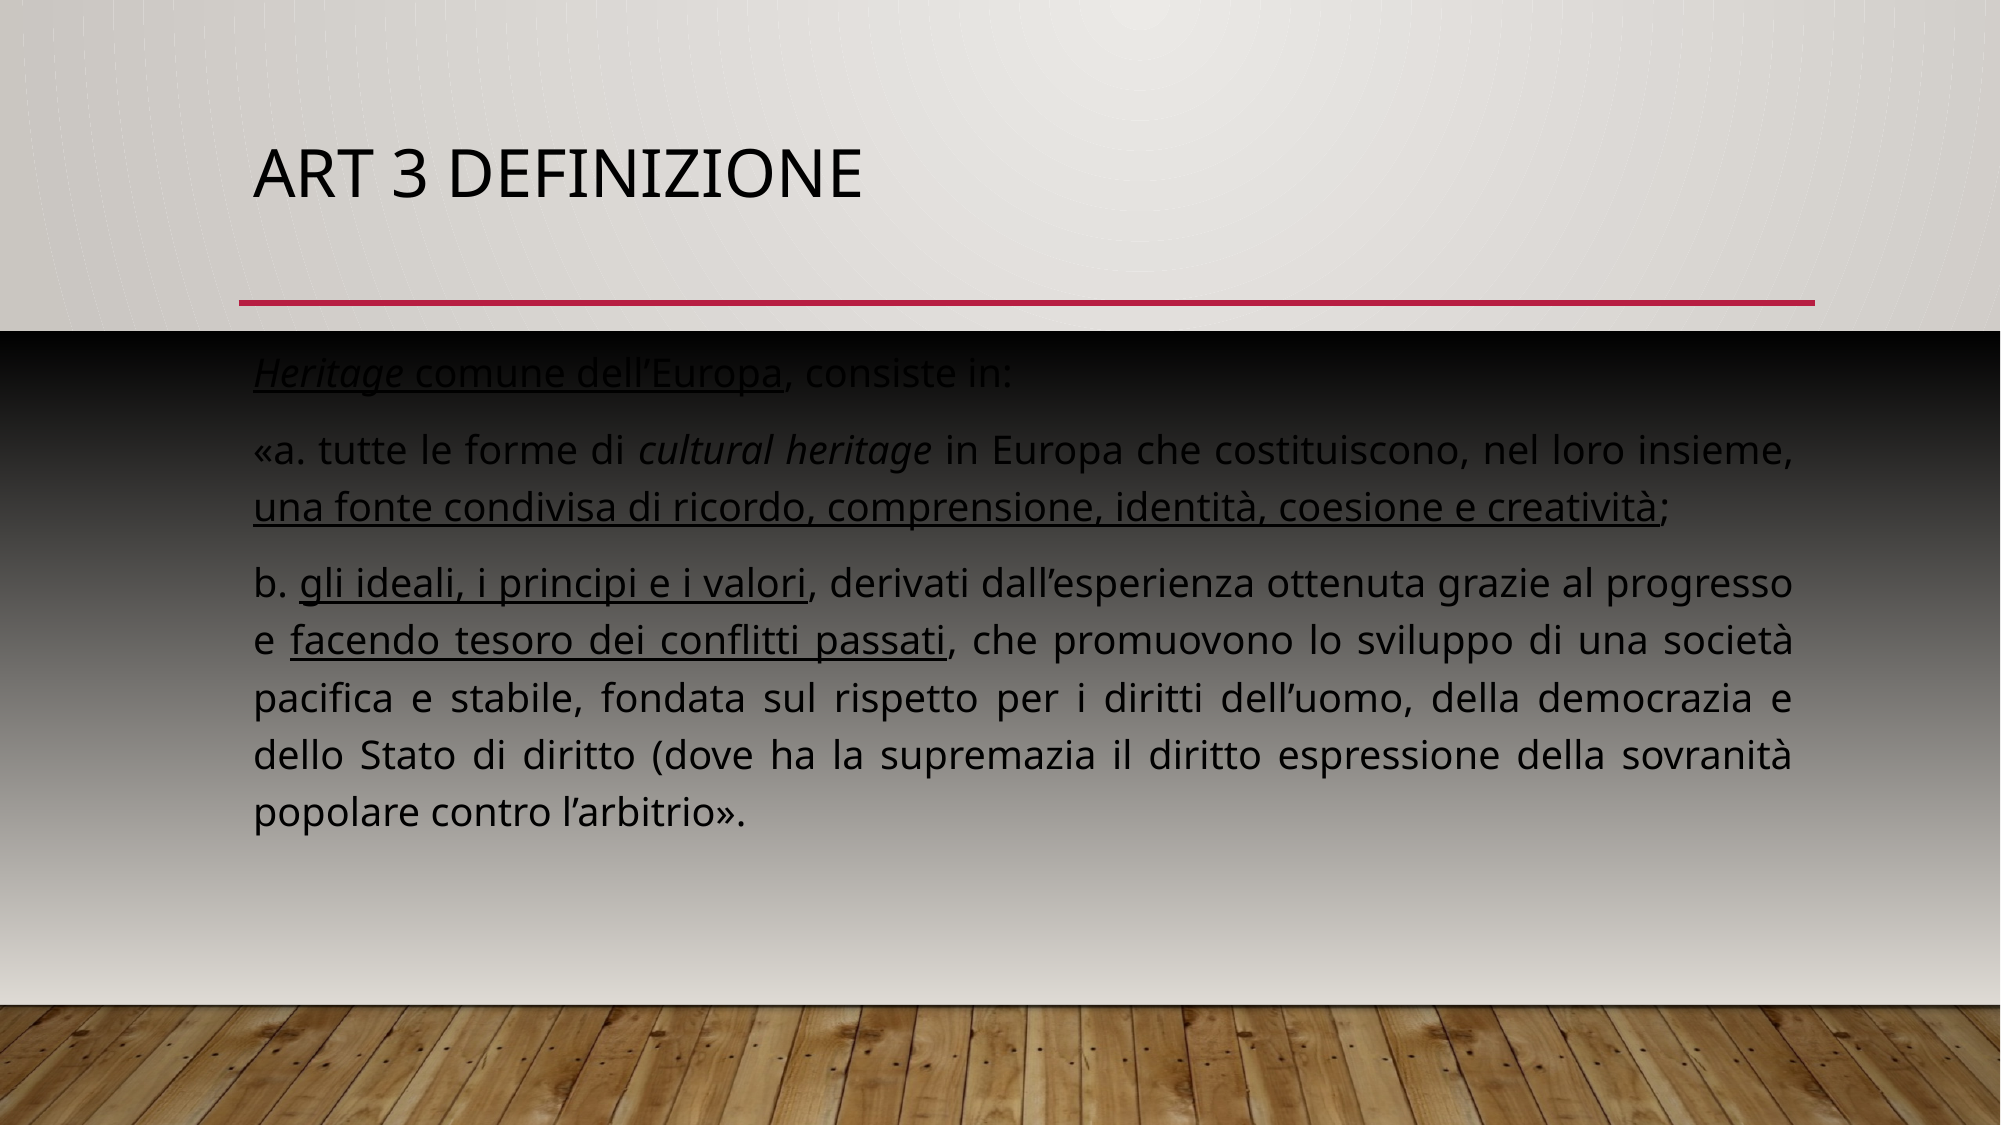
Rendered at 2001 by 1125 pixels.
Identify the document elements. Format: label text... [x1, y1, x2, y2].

list Heritage comune dell’Europa, consiste in: «a. tutte le forme di cultural heritage in Europa che costituiscono, nel loro insieme, una fonte condivisa di ricordo, comprensione, identità, coesione e creatività; b. gli ideali, i principi e i valori, derivati dall’esperienza ottenuta grazie al progresso e facendo tesoro dei conflitti passati, che promuovono lo sviluppo di una società pacifica e stabile, fondata sul rispetto per i diritti dell’uomo, della democrazia e dello Stato di diritto (dove ha la supremazia il diritto espressione della sovranità popolare contro l’arbitrio». [238, 330, 1814, 897]
title Art 3 definizione [238, 131, 1814, 305]
